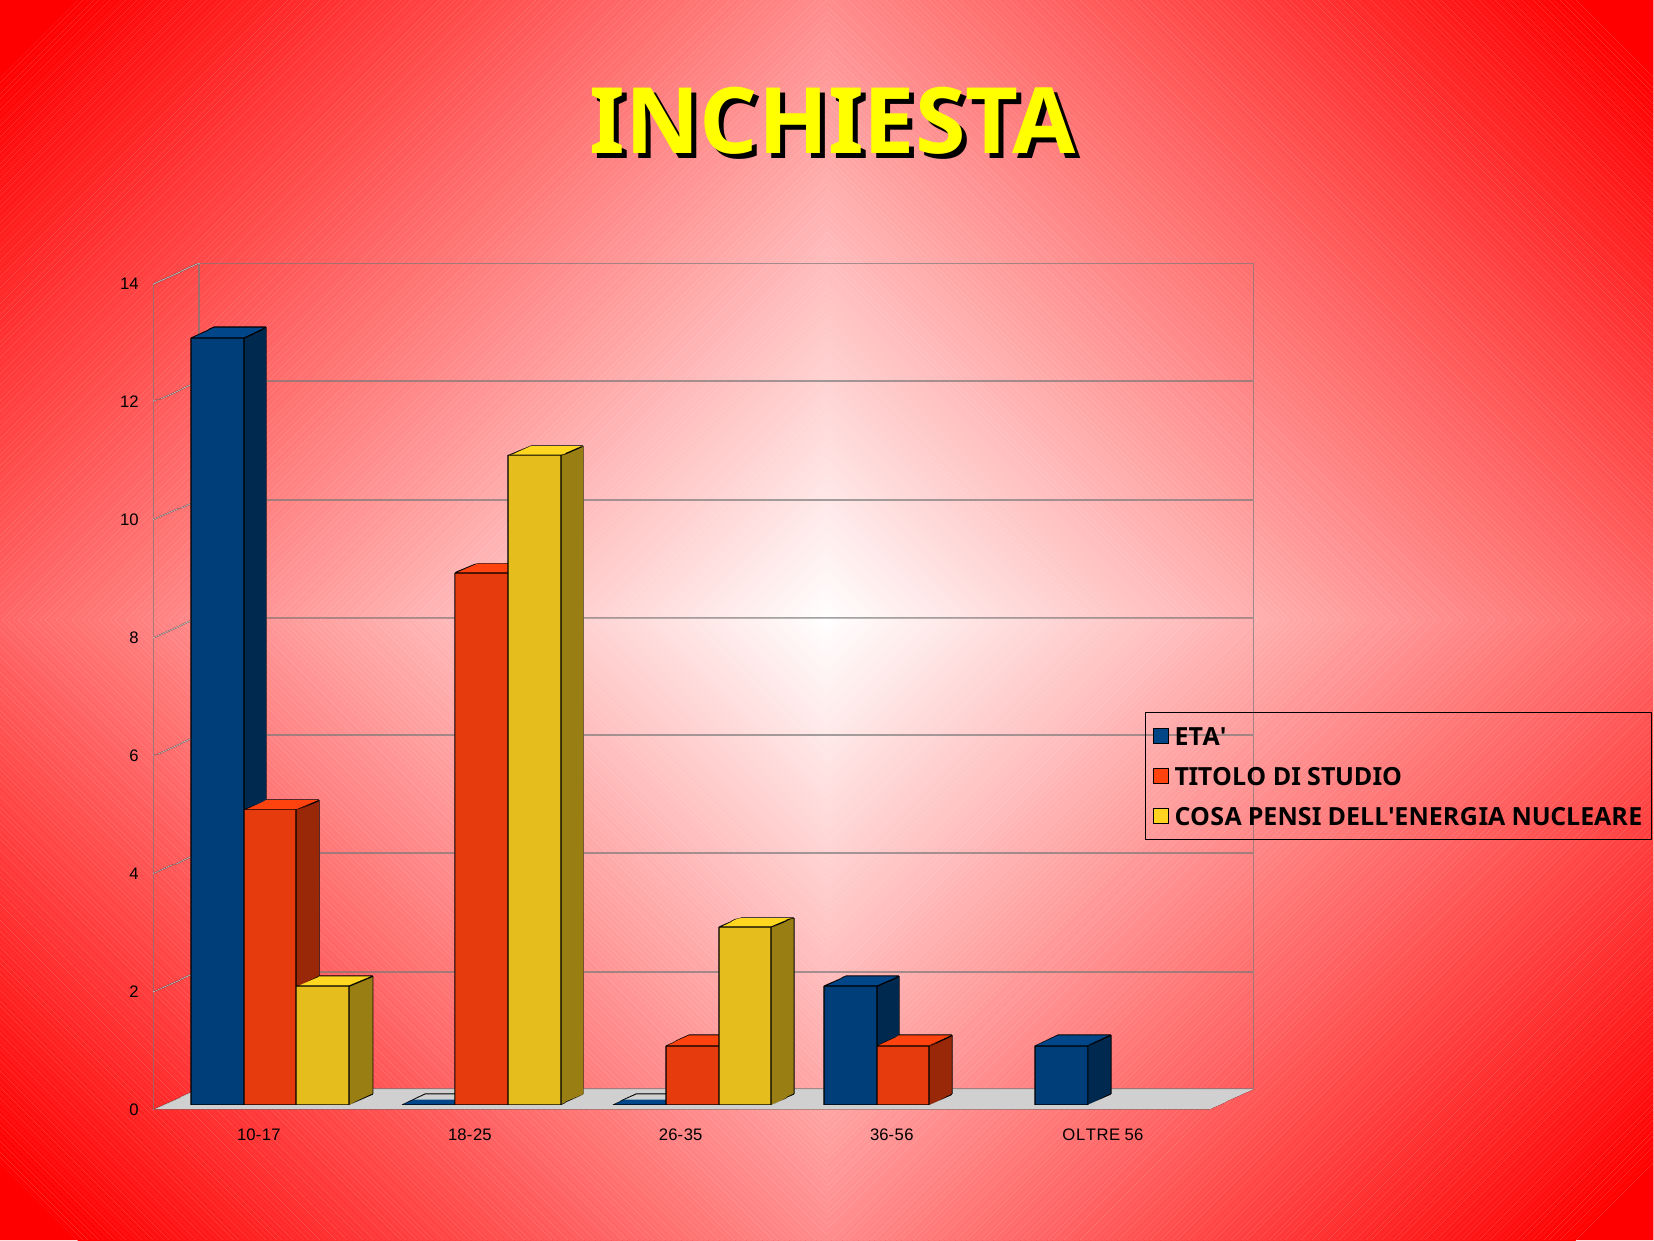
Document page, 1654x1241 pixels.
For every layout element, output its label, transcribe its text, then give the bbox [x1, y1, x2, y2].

chart [88, 244, 1654, 1182]
title INCHIESTA [88, 29, 1577, 207]
